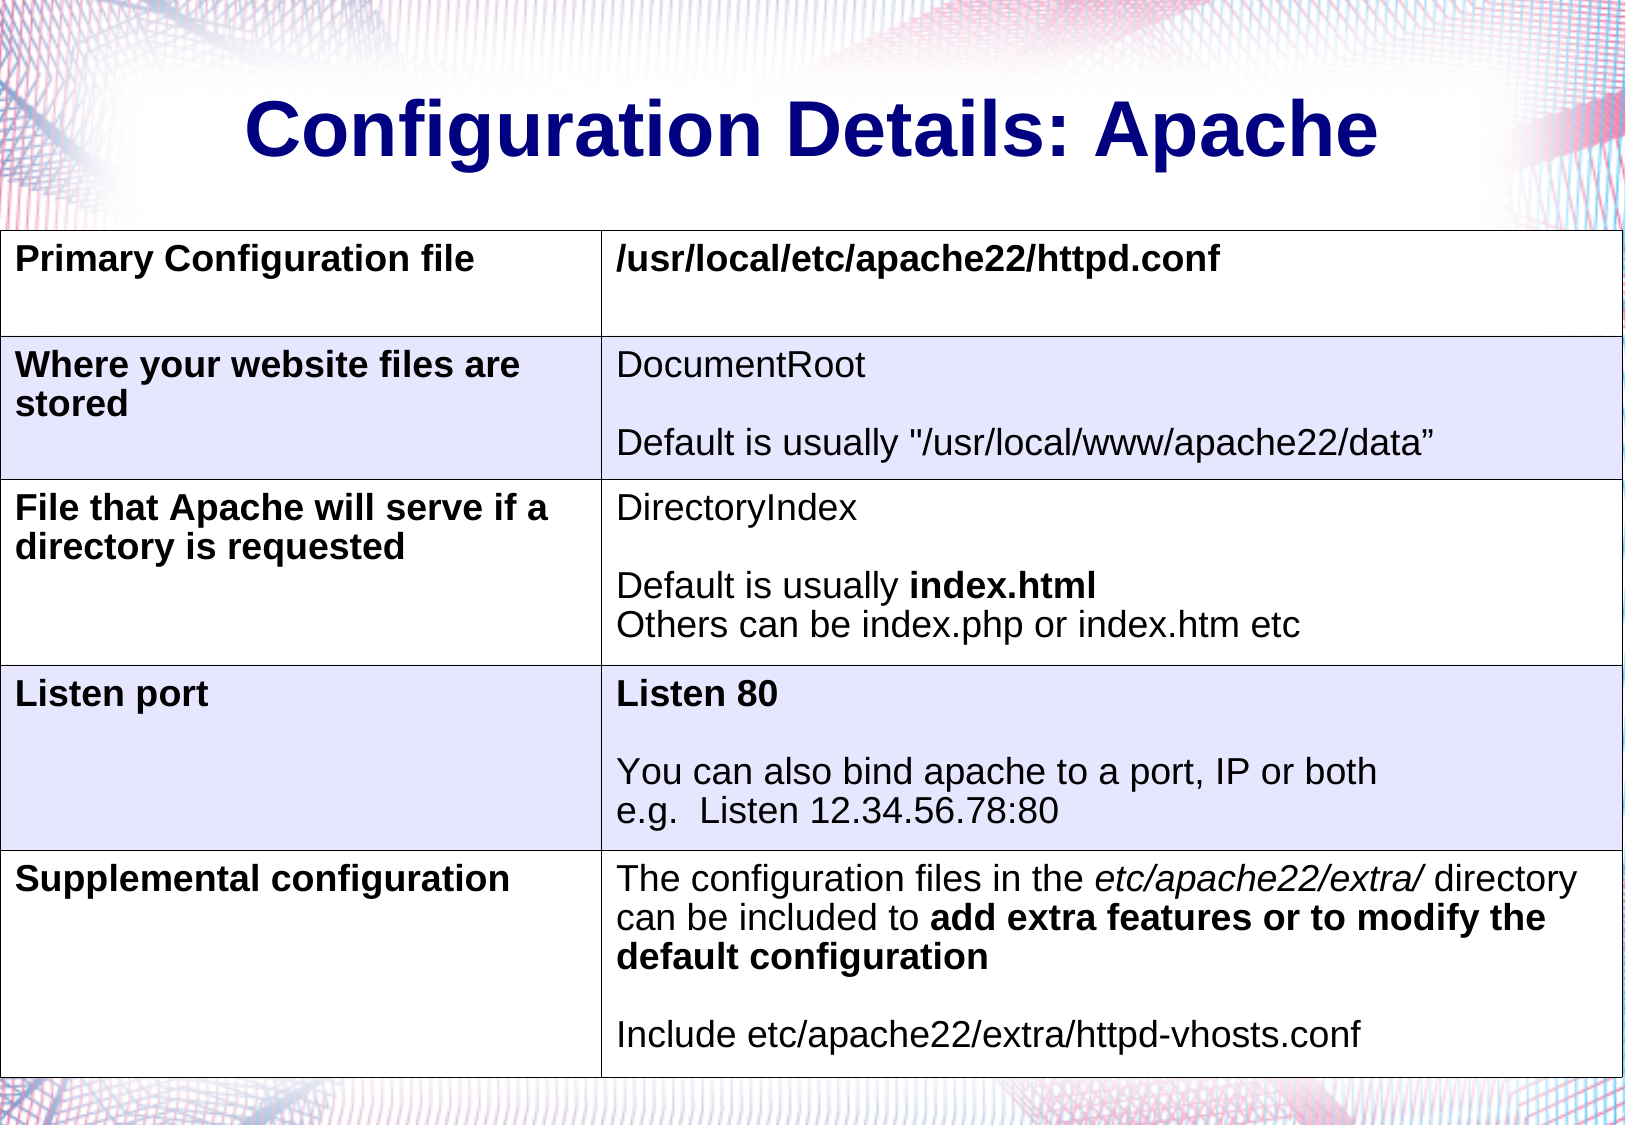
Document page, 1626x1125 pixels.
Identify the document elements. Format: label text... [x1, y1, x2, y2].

text_box Listen 80 You can also bind apache to a port, IP or both e.g. Listen 12.34.56.78:80 [602, 666, 1622, 849]
text_box Where your website files are stored [1, 337, 601, 479]
text_box DirectoryIndex Default is usually index.html Others can be index.php or index.htm etc [602, 480, 1622, 664]
text_box Listen port [1, 666, 601, 849]
text_box Primary Configuration file [1, 231, 601, 335]
picture [0, 0, 1626, 1125]
text_box Configuration Details: Apache [54, 44, 1571, 215]
text_box DocumentRoot Default is usually "/usr/local/www/apache22/data” [602, 337, 1622, 479]
text_box /usr/local/etc/apache22/httpd.conf [602, 231, 1622, 335]
text_box The configuration files in the etc/apache22/extra/ directory can be included to add extra features or to modify the default configuration Include etc/apache22/extra/httpd-vhosts.conf [602, 851, 1623, 1078]
text_box File that Apache will serve if a directory is requested [1, 480, 601, 664]
text_box Supplemental configuration [1, 851, 601, 1077]
